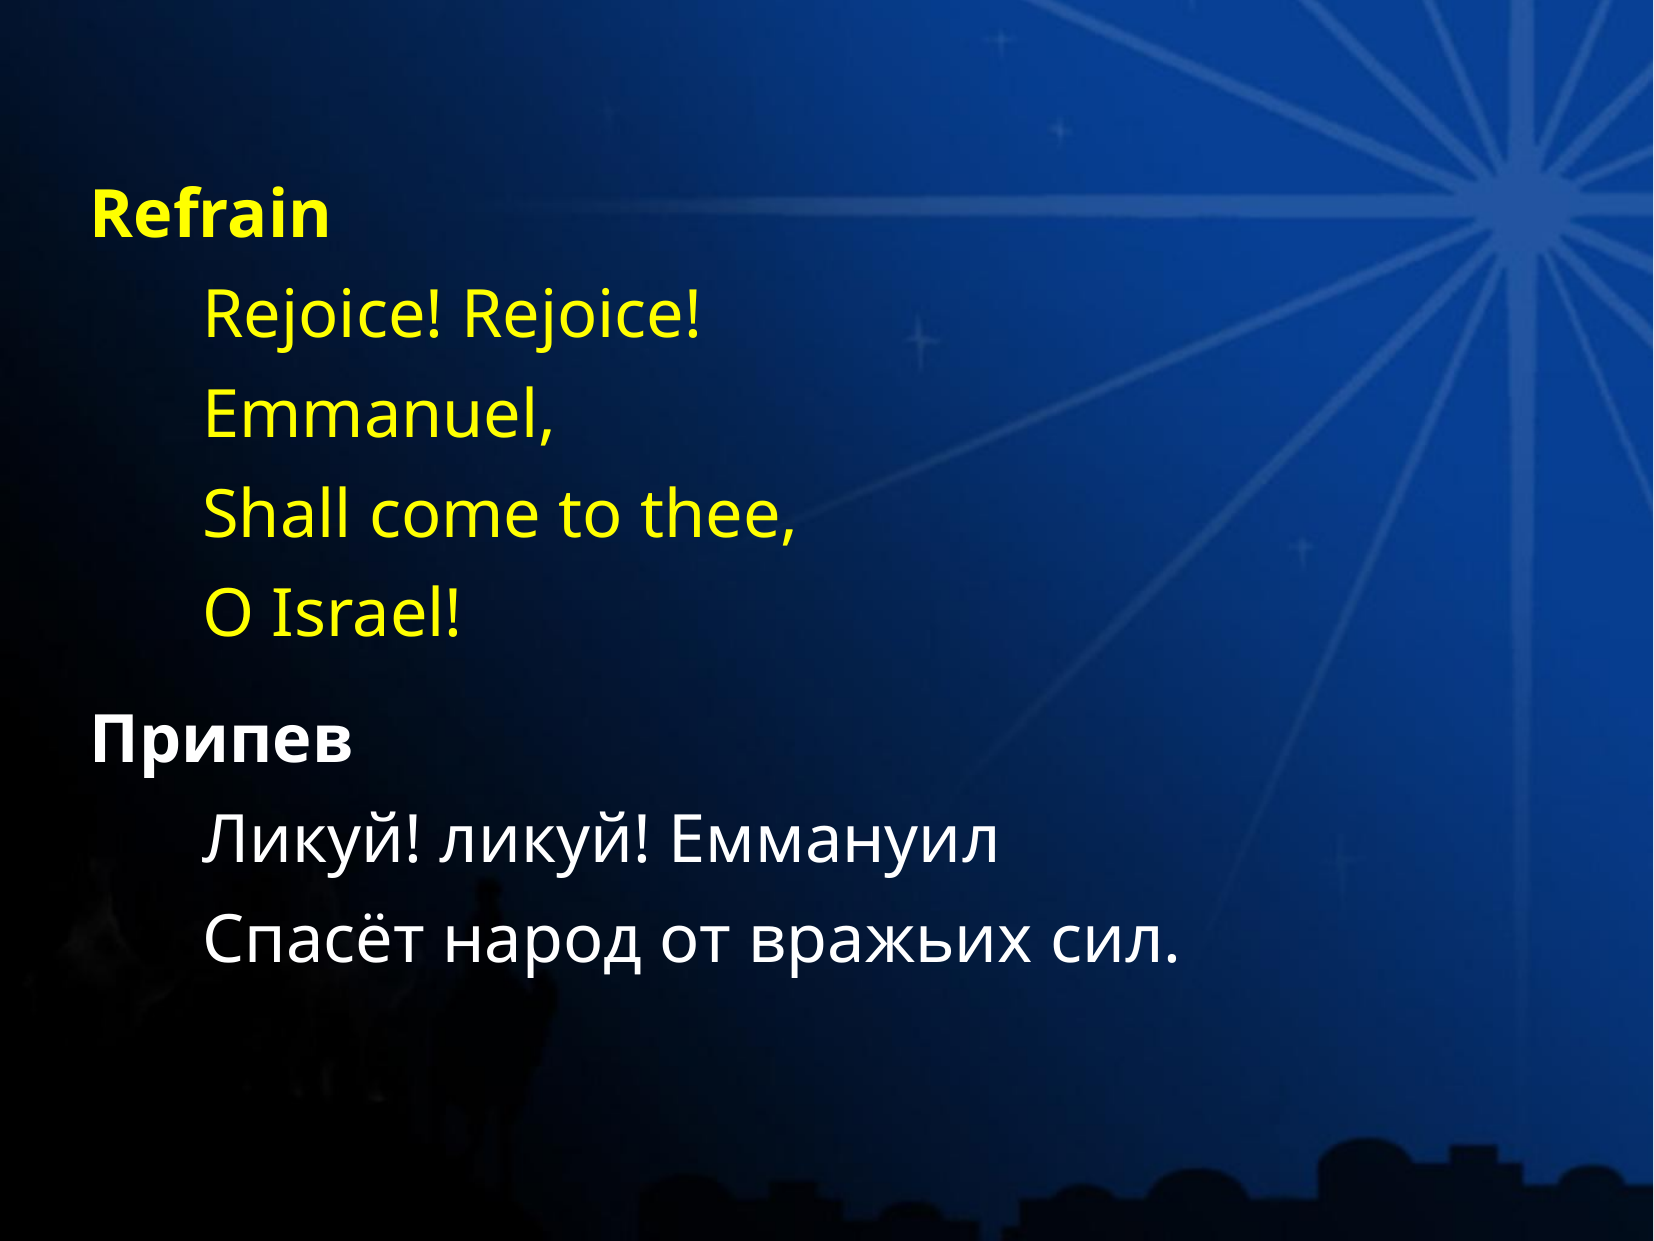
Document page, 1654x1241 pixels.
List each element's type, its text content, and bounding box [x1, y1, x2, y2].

text_box Припев Ликуй! ликуй! Еммануил Спасёт народ от вражьих сил. [75, 675, 1576, 1163]
text_box Refrain Rejoice! Rejoice! Emmanuel, Shall come to thee, O Israel! [75, 150, 1576, 638]
picture [0, 0, 1654, 1241]
